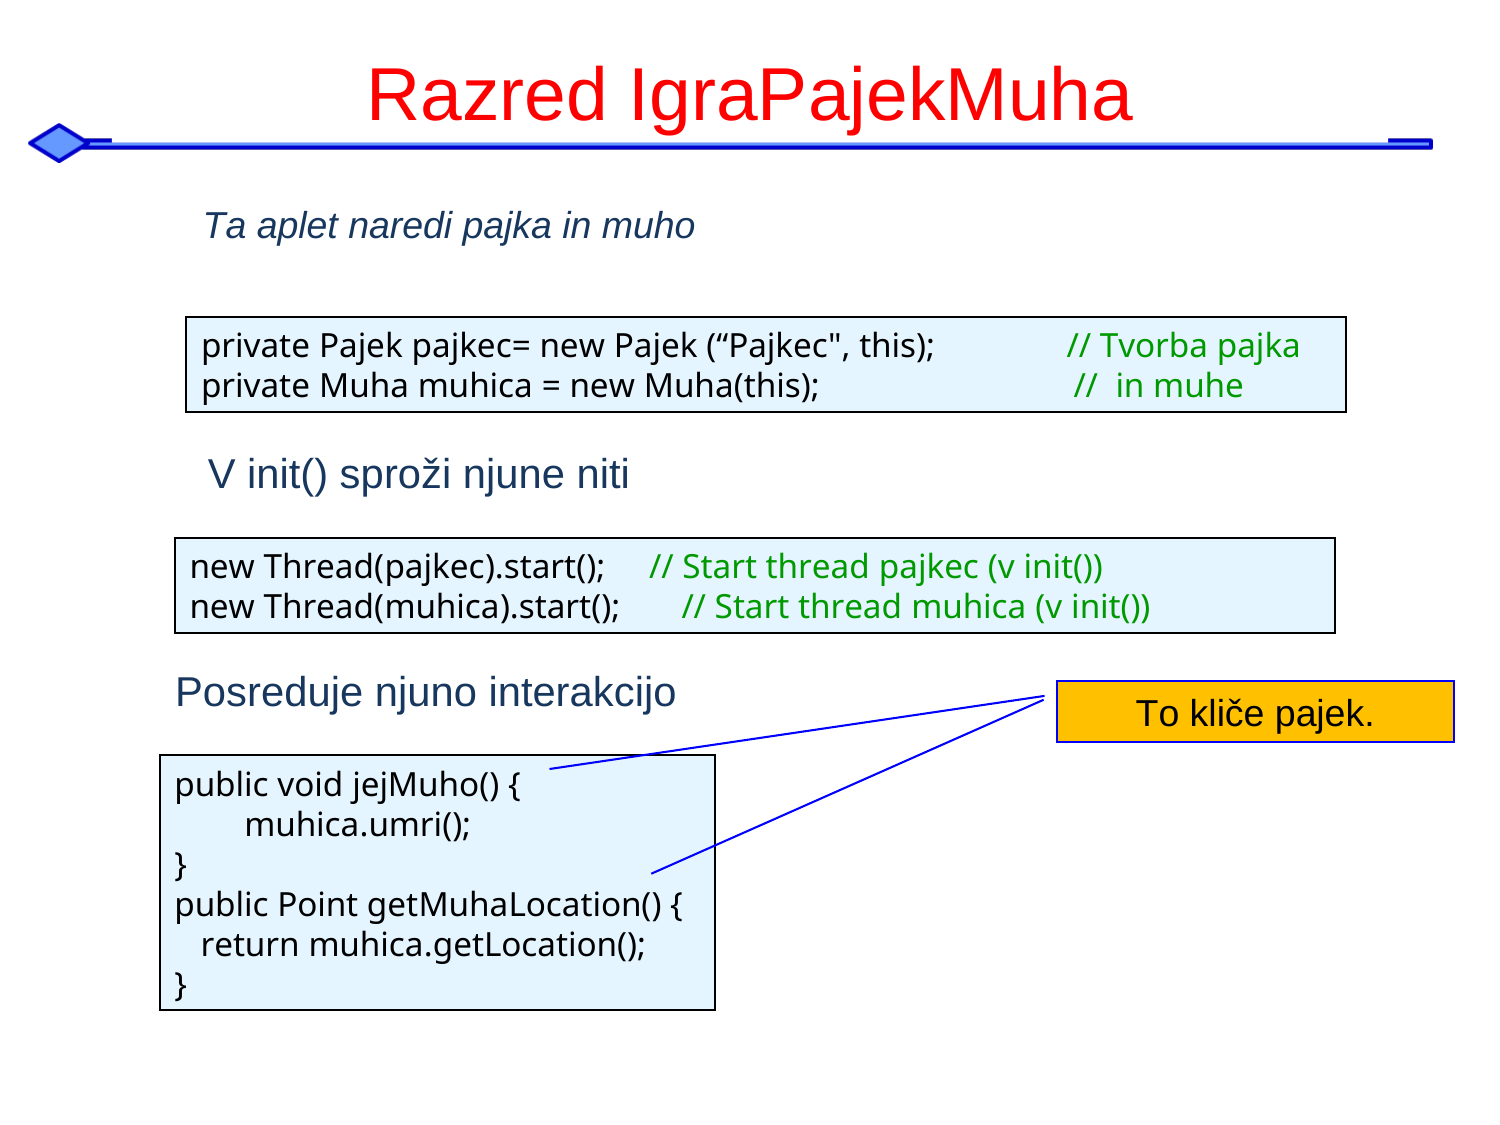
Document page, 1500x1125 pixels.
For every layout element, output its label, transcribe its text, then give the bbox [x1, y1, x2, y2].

text_box public void jejMuho() { muhica.umri(); } public Point getMuhaLocation() { return muhica.getLocation(); } [159, 755, 715, 1011]
title Razred IgraPajekMuha [111, 37, 1389, 143]
text_box Ta aplet naredi pajka in muho [187, 193, 711, 254]
text_box new Thread(pajkec).start(); // Start thread pajkec (v init()) new Thread(muhica).start(); // Start thread muhica (v init()) [174, 537, 1335, 634]
text_box V init() sproži njune niti [193, 439, 646, 506]
text_box To kliče pajek. [1057, 681, 1454, 742]
picture [28, 123, 1433, 163]
text_box private Pajek pajkec= new Pajek (“Pajkec", this); // Tvorba pajka private Muha muhica = new Muha(this); // in muhe [186, 316, 1347, 412]
text_box Posreduje njuno interakcijo [160, 657, 692, 724]
